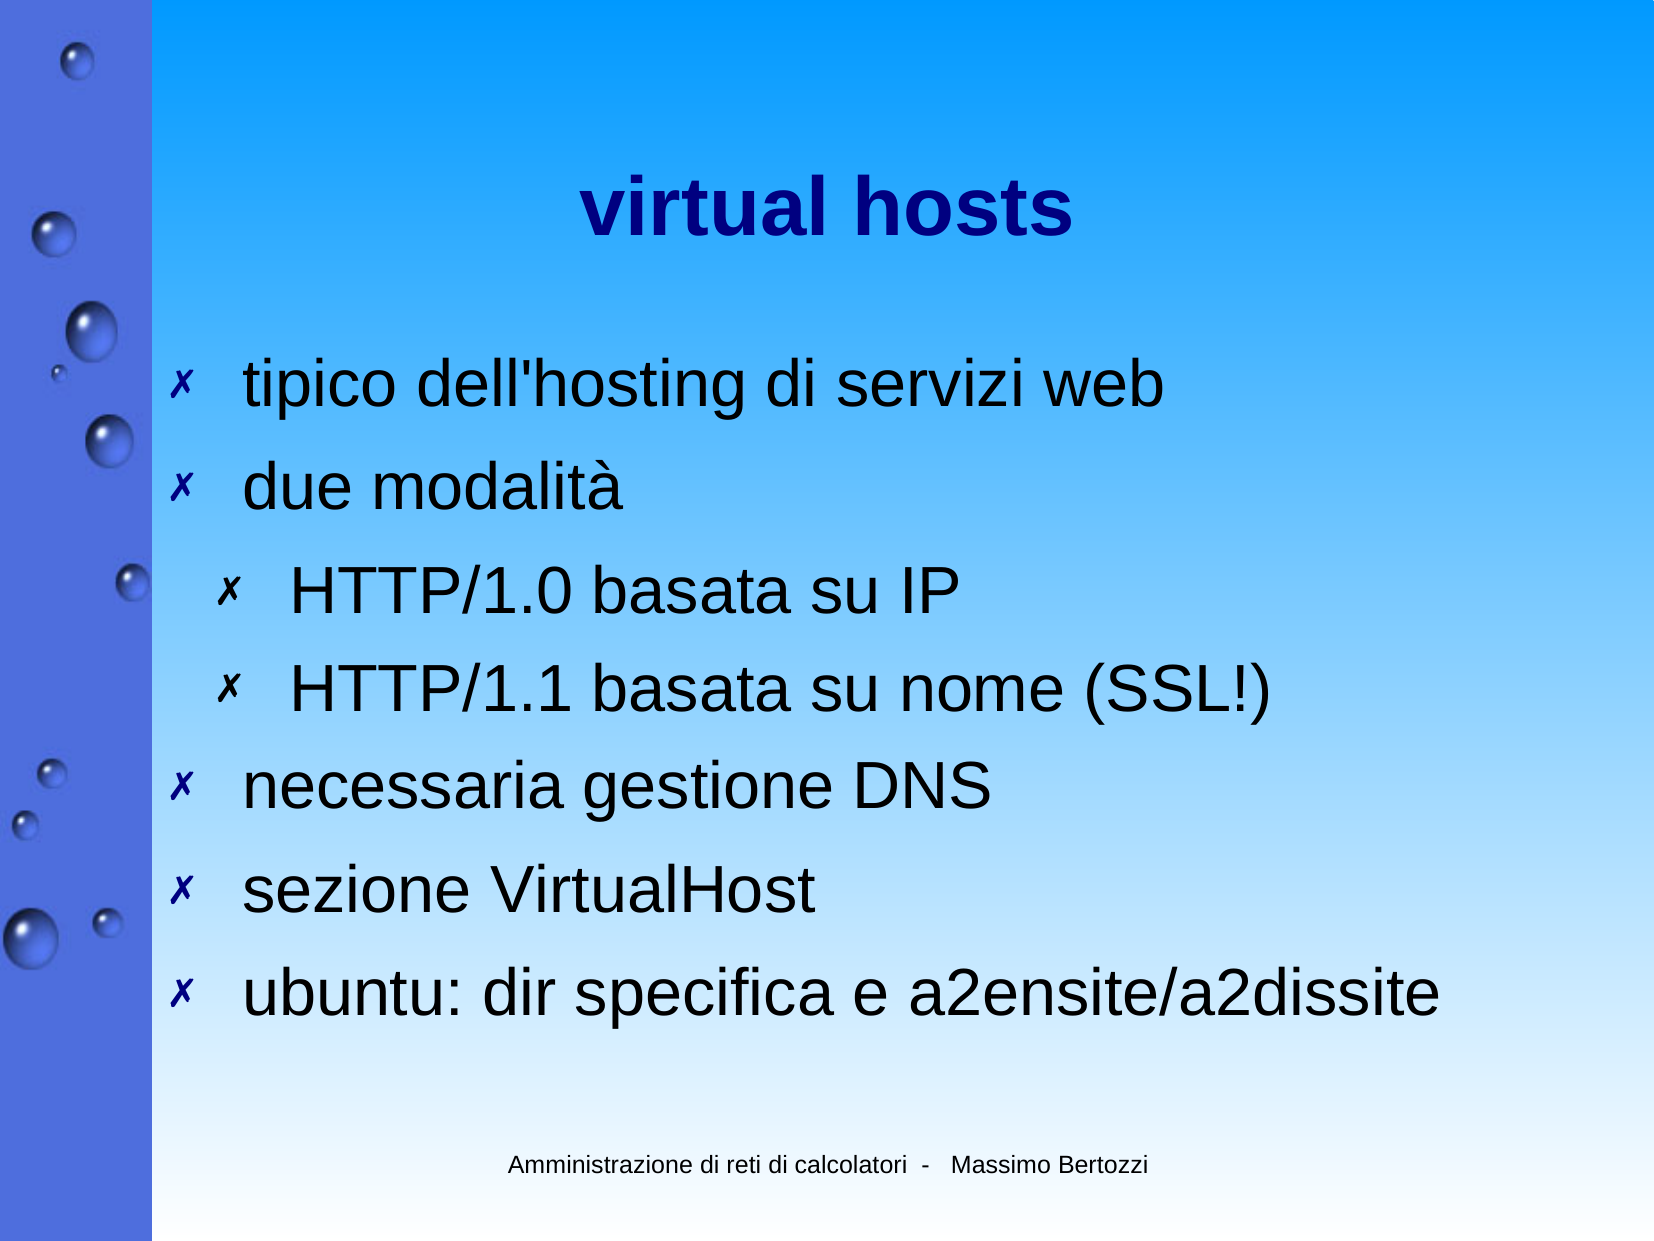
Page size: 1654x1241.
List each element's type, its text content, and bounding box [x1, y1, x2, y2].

picture [0, 0, 152, 1241]
title virtual hosts [121, 102, 1534, 311]
list tipico dell'hosting di servizi web due modalità HTTP/1.0 basata su IP HTTP/1.1 basata su nome (SSL!) necessaria gestione DNS sezione VirtualHost ubuntu: dir specifica e a2ensite/a2dissite [159, 346, 1572, 1128]
